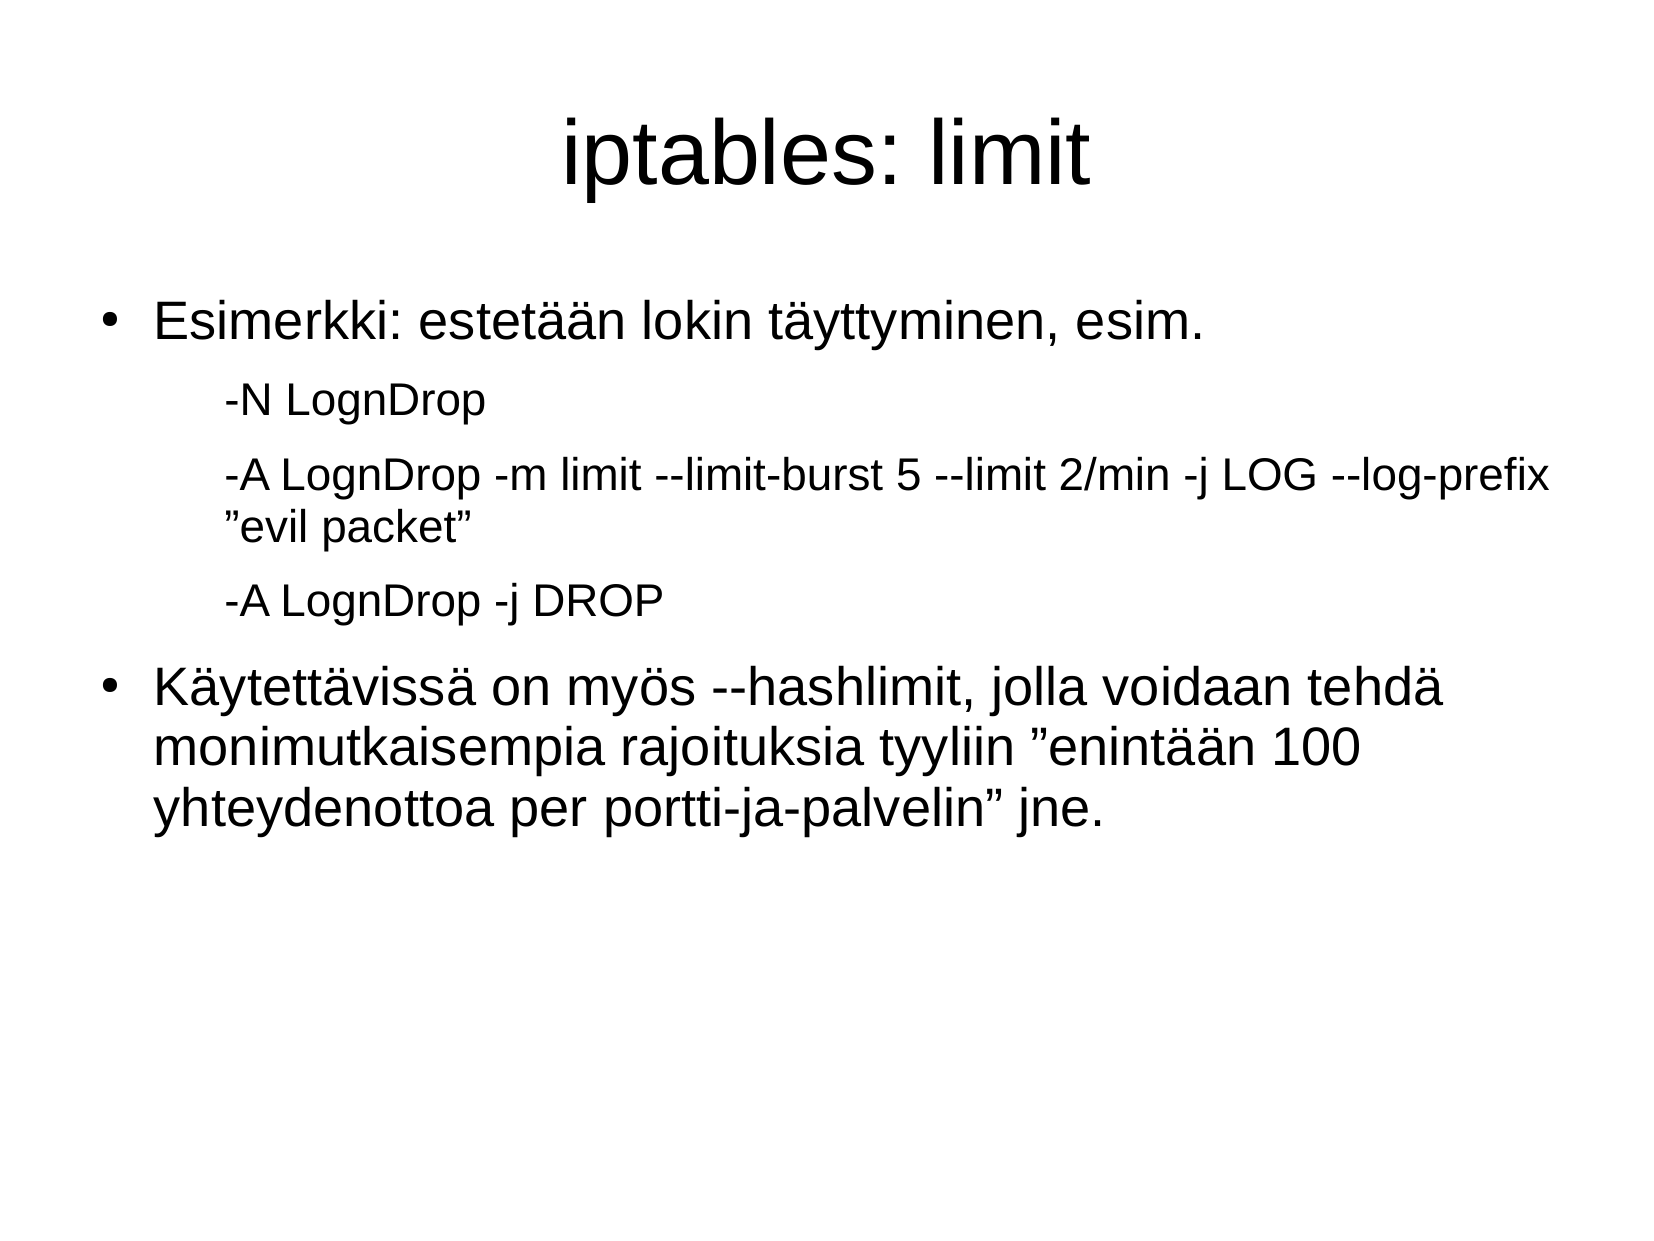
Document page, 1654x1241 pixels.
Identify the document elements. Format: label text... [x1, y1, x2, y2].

title iptables: limit [82, 49, 1571, 257]
list Esimerkki: estetään lokin täyttyminen, esim. -N LognDrop -A LognDrop -m limit --limit-burst 5 --limit 2/min -j LOG --log-prefix ”evil packet” -A LognDrop -j DROP Käytettävissä on myös --hashlimit, jolla voidaan tehdä monimutkaisempia rajoituksia tyyliin ”enintään 100 yhteydenottoa per portti-ja-palvelin” jne. [82, 290, 1571, 1010]
